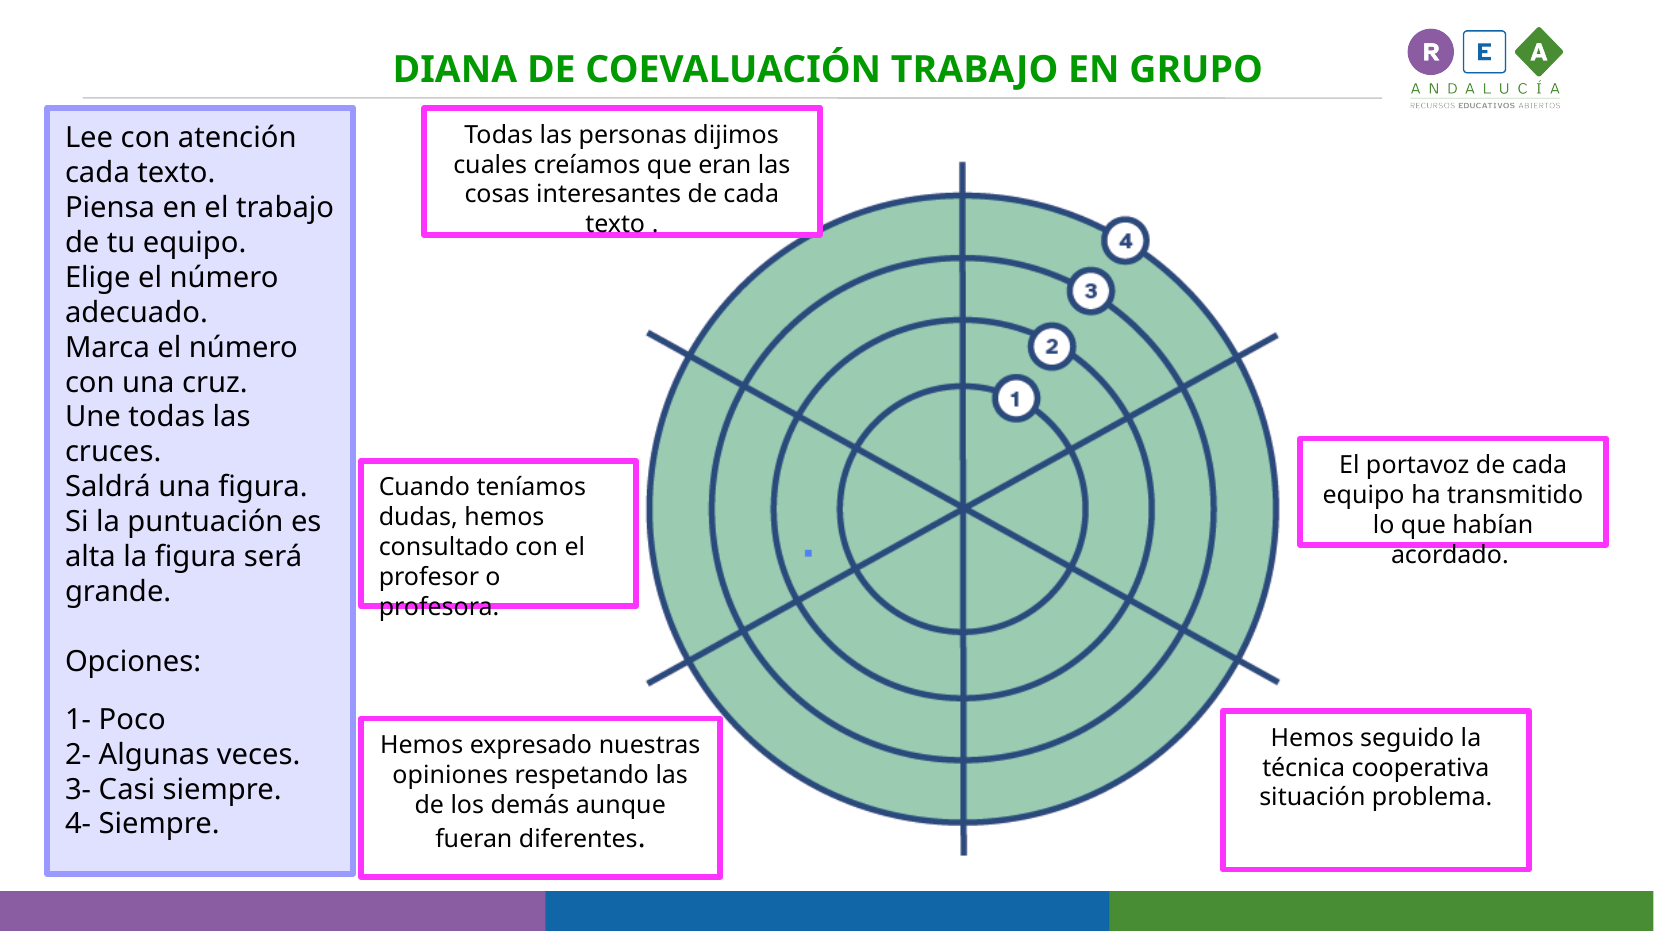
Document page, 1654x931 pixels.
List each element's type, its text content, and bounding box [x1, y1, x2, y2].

picture [620, 147, 1312, 872]
picture [0, 891, 1654, 931]
text_box DIANA DE COEVALUACIÓN TRABAJO EN GRUPO [377, 37, 1287, 101]
picture [1400, 0, 1571, 153]
text_box Hemos seguido la técnica cooperativa situación problema. [1223, 710, 1529, 870]
text_box El portavoz de cada equipo ha transmitido lo que habían acordado. [1300, 438, 1607, 545]
text_box Cuando teníamos dudas, hemos consultado con el profesor o profesora. [361, 460, 636, 607]
text_box Hemos expresado nuestras opiniones respetando las de los demás aunque fueran diferentes. [361, 718, 721, 878]
text_box Lee con atención cada texto. Piensa en el trabajo de tu equipo. Elige el número adecuado. Marca el número con una cruz. Une todas las cruces. Saldrá una figura. Si la puntuación es alta la figura será grande. Opciones: 1- Poco 2- Algunas veces. 3- Casi siempre. 4- Siempre. [47, 107, 354, 874]
text_box Todas las personas dijimos cuales creíamos que eran las cosas interesantes de cada texto . [424, 107, 820, 235]
